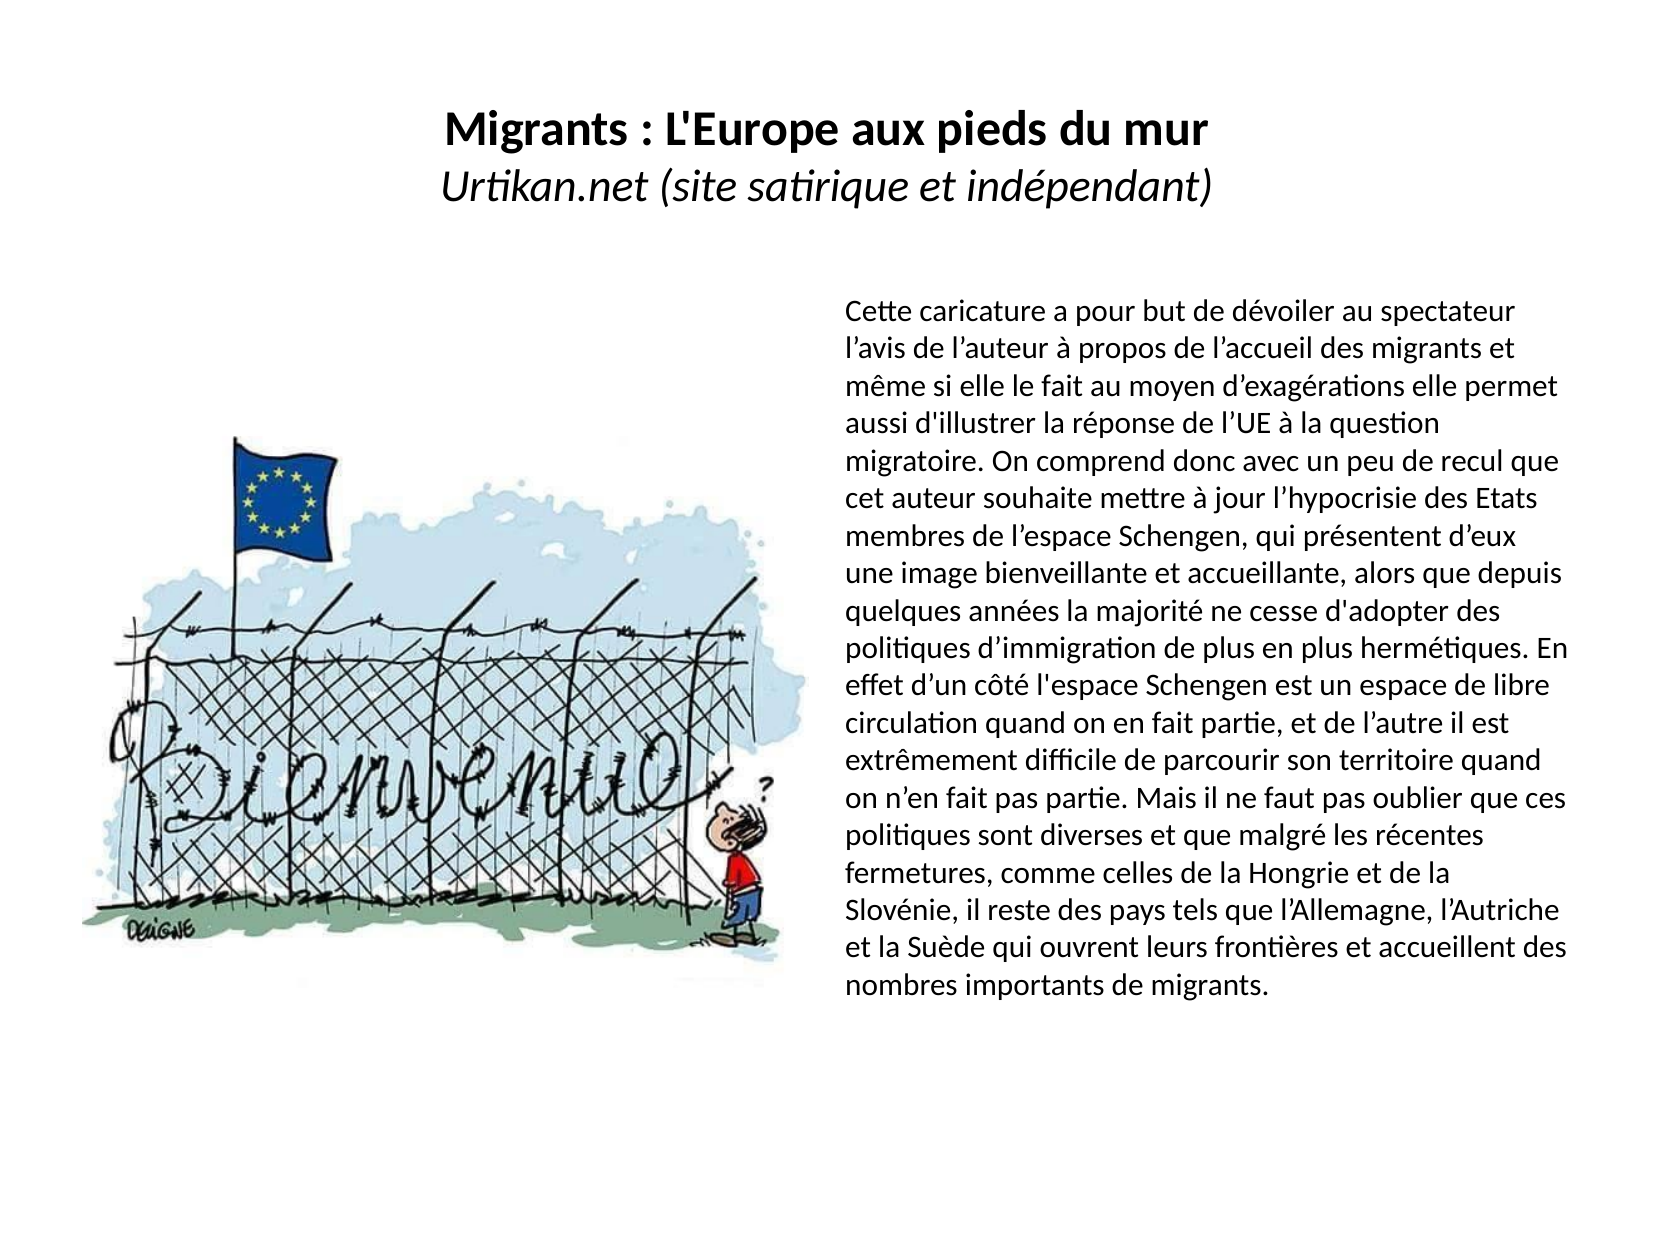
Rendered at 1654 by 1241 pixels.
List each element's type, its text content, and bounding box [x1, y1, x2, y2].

list Cette caricature a pour but de dévoiler au spectateur l’avis de l’auteur à propos de l’accueil des migrants et même si elle le fait au moyen d’exagérations elle permet aussi d'illustrer la réponse de l’UE à la question migratoire. On comprend donc avec un peu de recul que cet auteur souhaite mettre à jour l’hypocrisie des Etats membres de l’espace Schengen, qui présentent d’eux une image bienveillante et accueillante, alors que depuis quelques années la majorité ne cesse d'adopter des politiques d’immigration de plus en plus hermétiques. En effet d’un côté l'espace Schengen est un espace de libre circulation quand on en fait partie, et de l’autre il est extrêmement difficile de parcourir son territoire quand on n’en fait pas partie. Mais il ne faut pas oublier que ces politiques sont diverses et que malgré les récentes fermetures, comme celles de la Hongrie et de la Slovénie, il reste des pays tels que l’Allemagne, l’Autriche et la Suède qui ouvrent leurs frontières et accueillent des nombres importants de migrants. [845, 290, 1572, 1109]
title Migrants : L'Europe aux pieds du mur Urtikan.net (site satirique et indépendant) [82, 49, 1571, 257]
picture [82, 336, 809, 1063]
